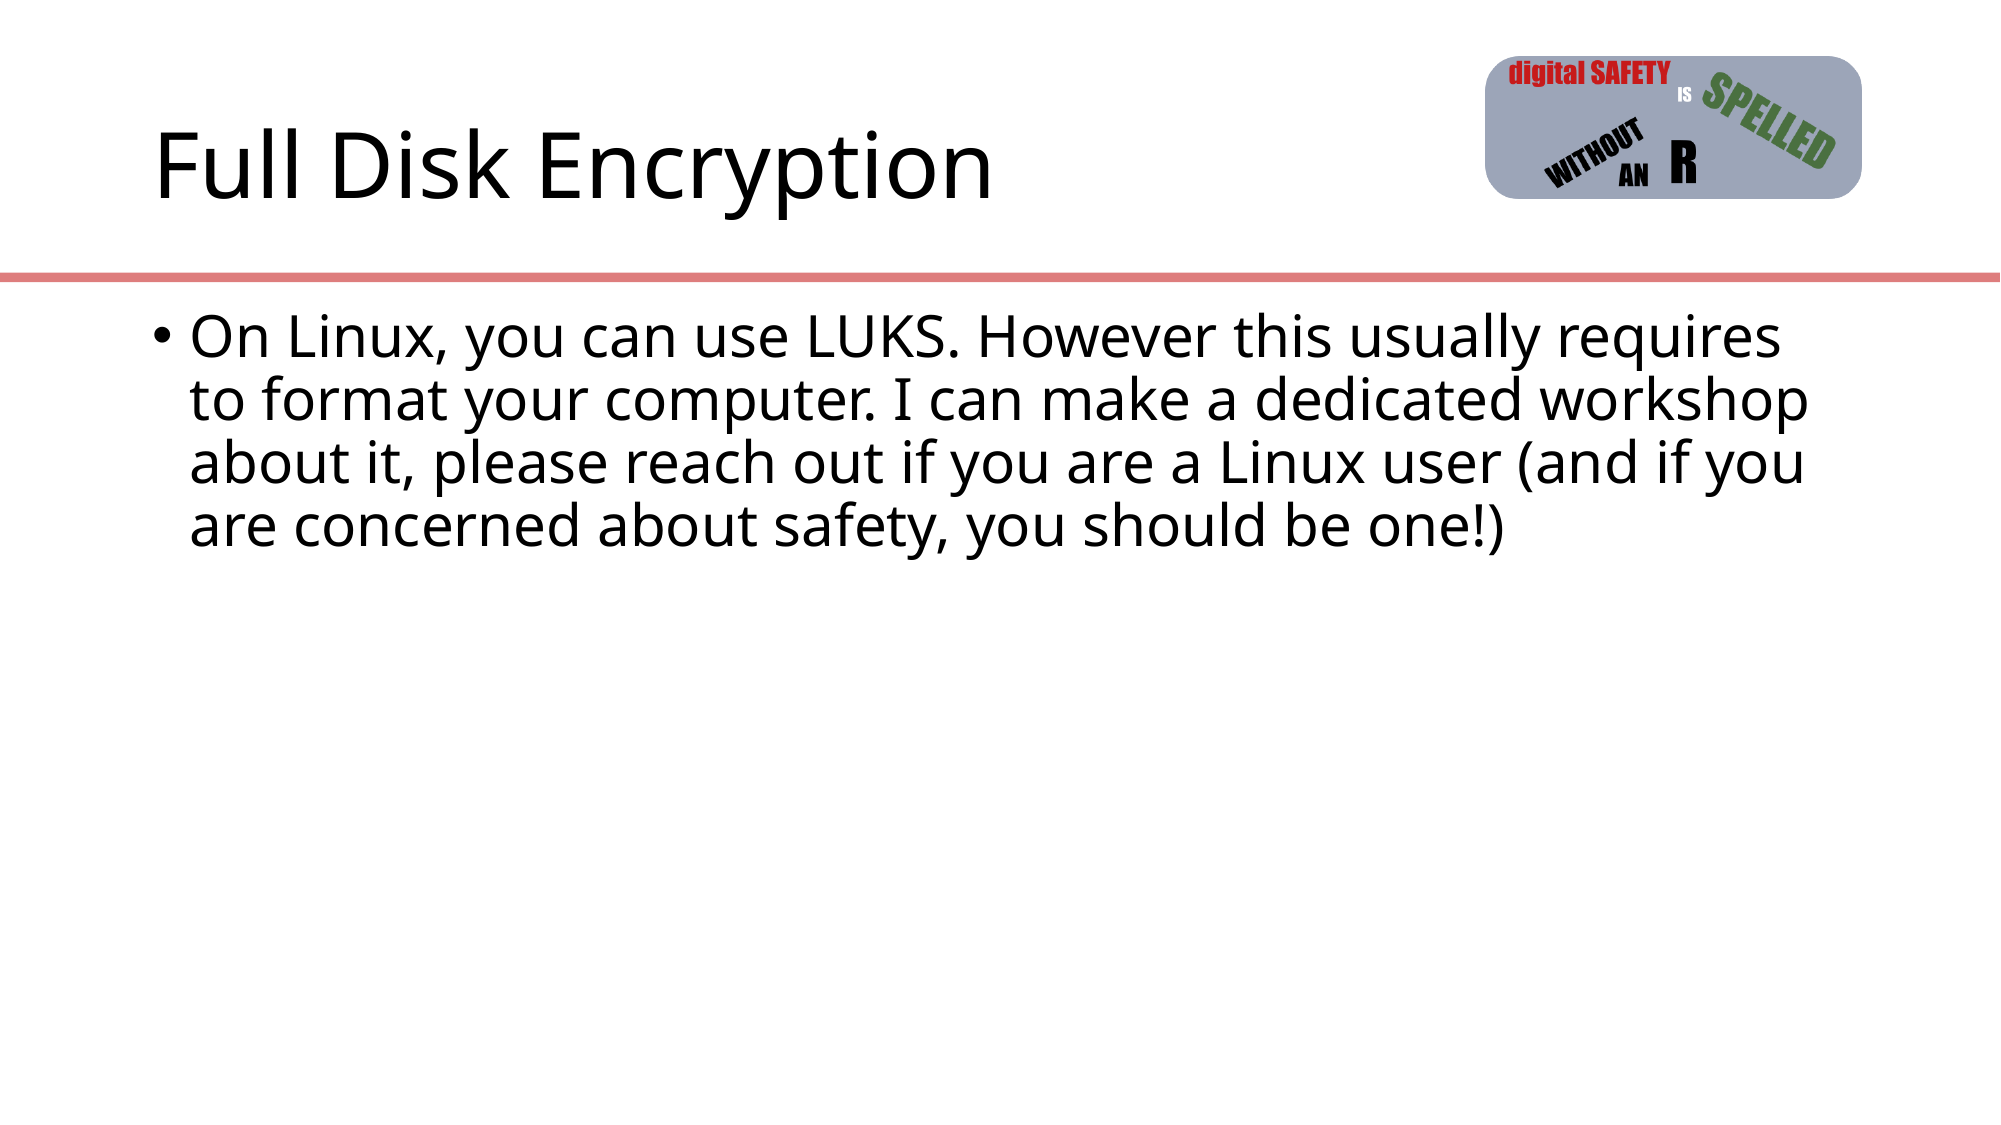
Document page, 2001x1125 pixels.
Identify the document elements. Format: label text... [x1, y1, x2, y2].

list On Linux, you can use LUKS. However this usually requires to format your computer. I can make a dedicated workshop about it, please reach out if you are a Linux user (and if you are concerned about safety, you should be one!) [137, 299, 1863, 1014]
title Full Disk Encryption [137, 59, 1863, 278]
